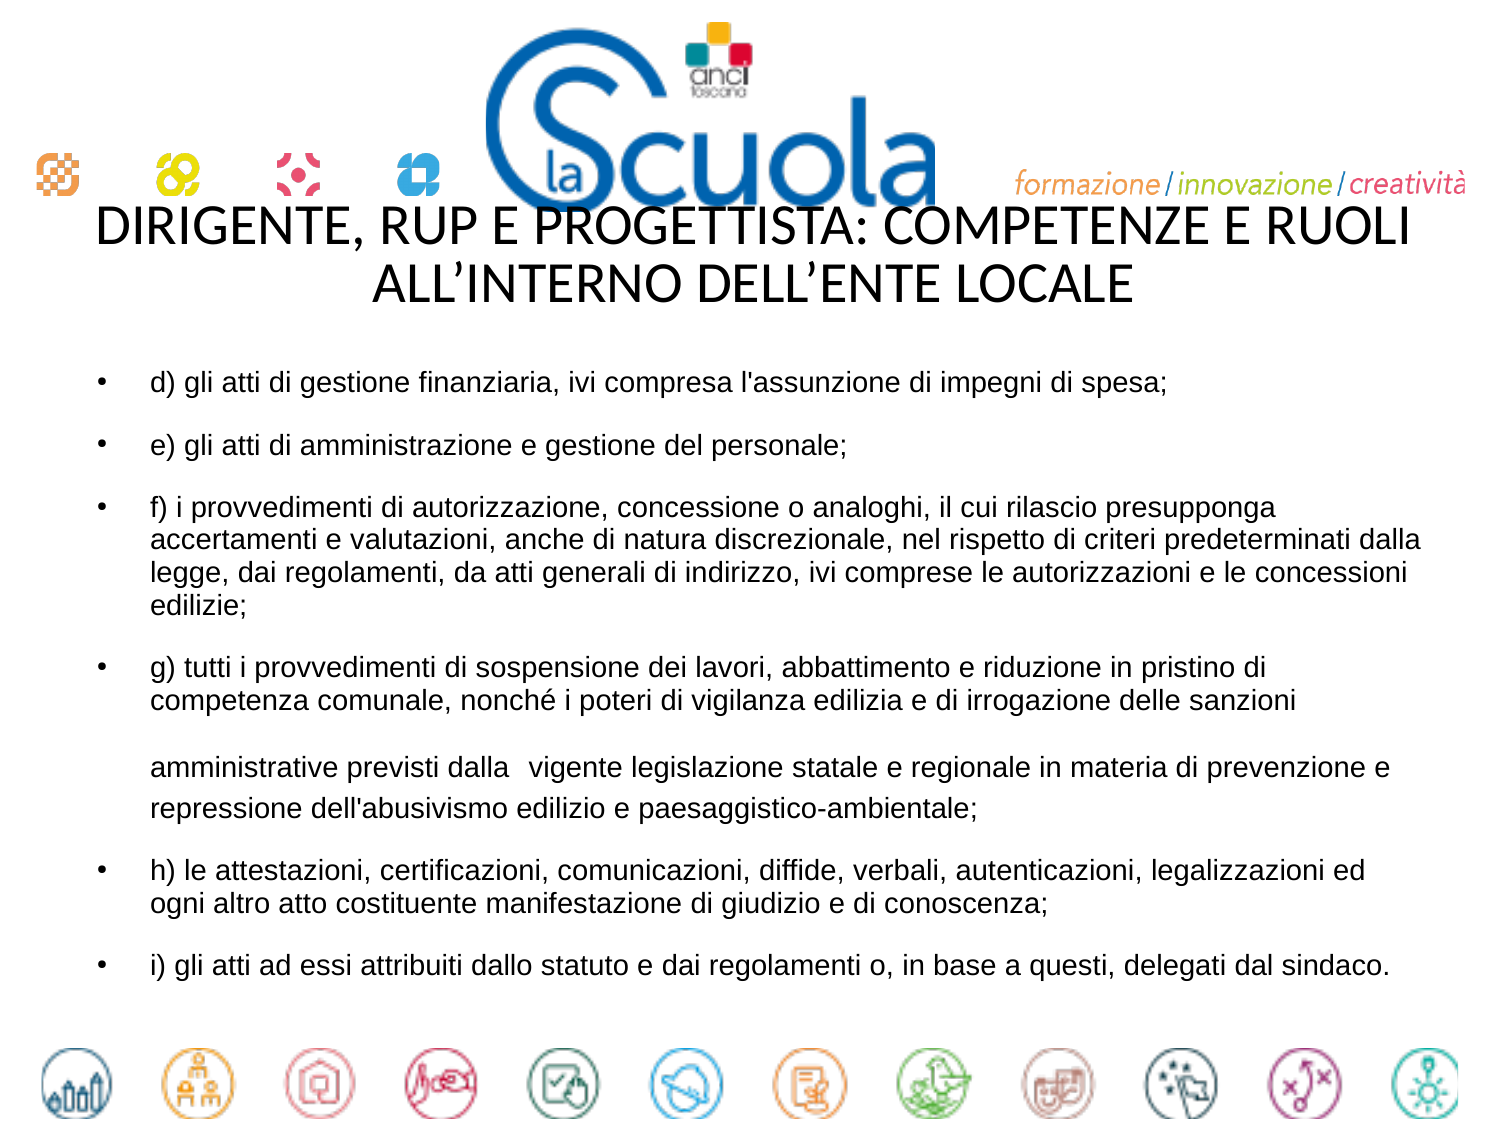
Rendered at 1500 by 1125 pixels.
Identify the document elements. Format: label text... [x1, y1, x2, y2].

title DIRIGENTE, RUP E PROGETTISTA: COMPETENZE E RUOLI ALL’INTERNO DELL’ENTE LOCALE [79, 165, 1430, 354]
list d) gli atti di gestione finanziaria, ivi compresa l'assunzione di impegni di spesa; e) gli atti di amministrazione e gestione del personale; f) i provvedimenti di autorizzazione, concessione o analoghi, il cui rilascio presupponga accertamenti e valutazioni, anche di natura discrezionale, nel rispetto di criteri predeterminati dalla legge, dai regolamenti, da atti generali di indirizzo, ivi comprese le autorizzazioni e le concessioni edilizie; g) tutti i provvedimenti di sospensione dei lavori, abbattimento e riduzione in pristino di competenza comunale, nonché i poteri di vigilanza edilizia e di irrogazione delle sanzioni amministrative previsti dalla vigente legislazione statale e regionale in materia di prevenzione e repressione dell'abusivismo edilizio e paesaggistico-ambientale; h) le attestazioni, certificazioni, comunicazioni, diffide, verbali, autenticazioni, legalizzazioni ed ogni altro atto costituente manifestazione di giudizio e di conoscenza; i) gli atti ad essi attribuiti dallo statuto e dai regolamenti o, in base a questi, delegati dal sindaco. [79, 366, 1430, 1018]
